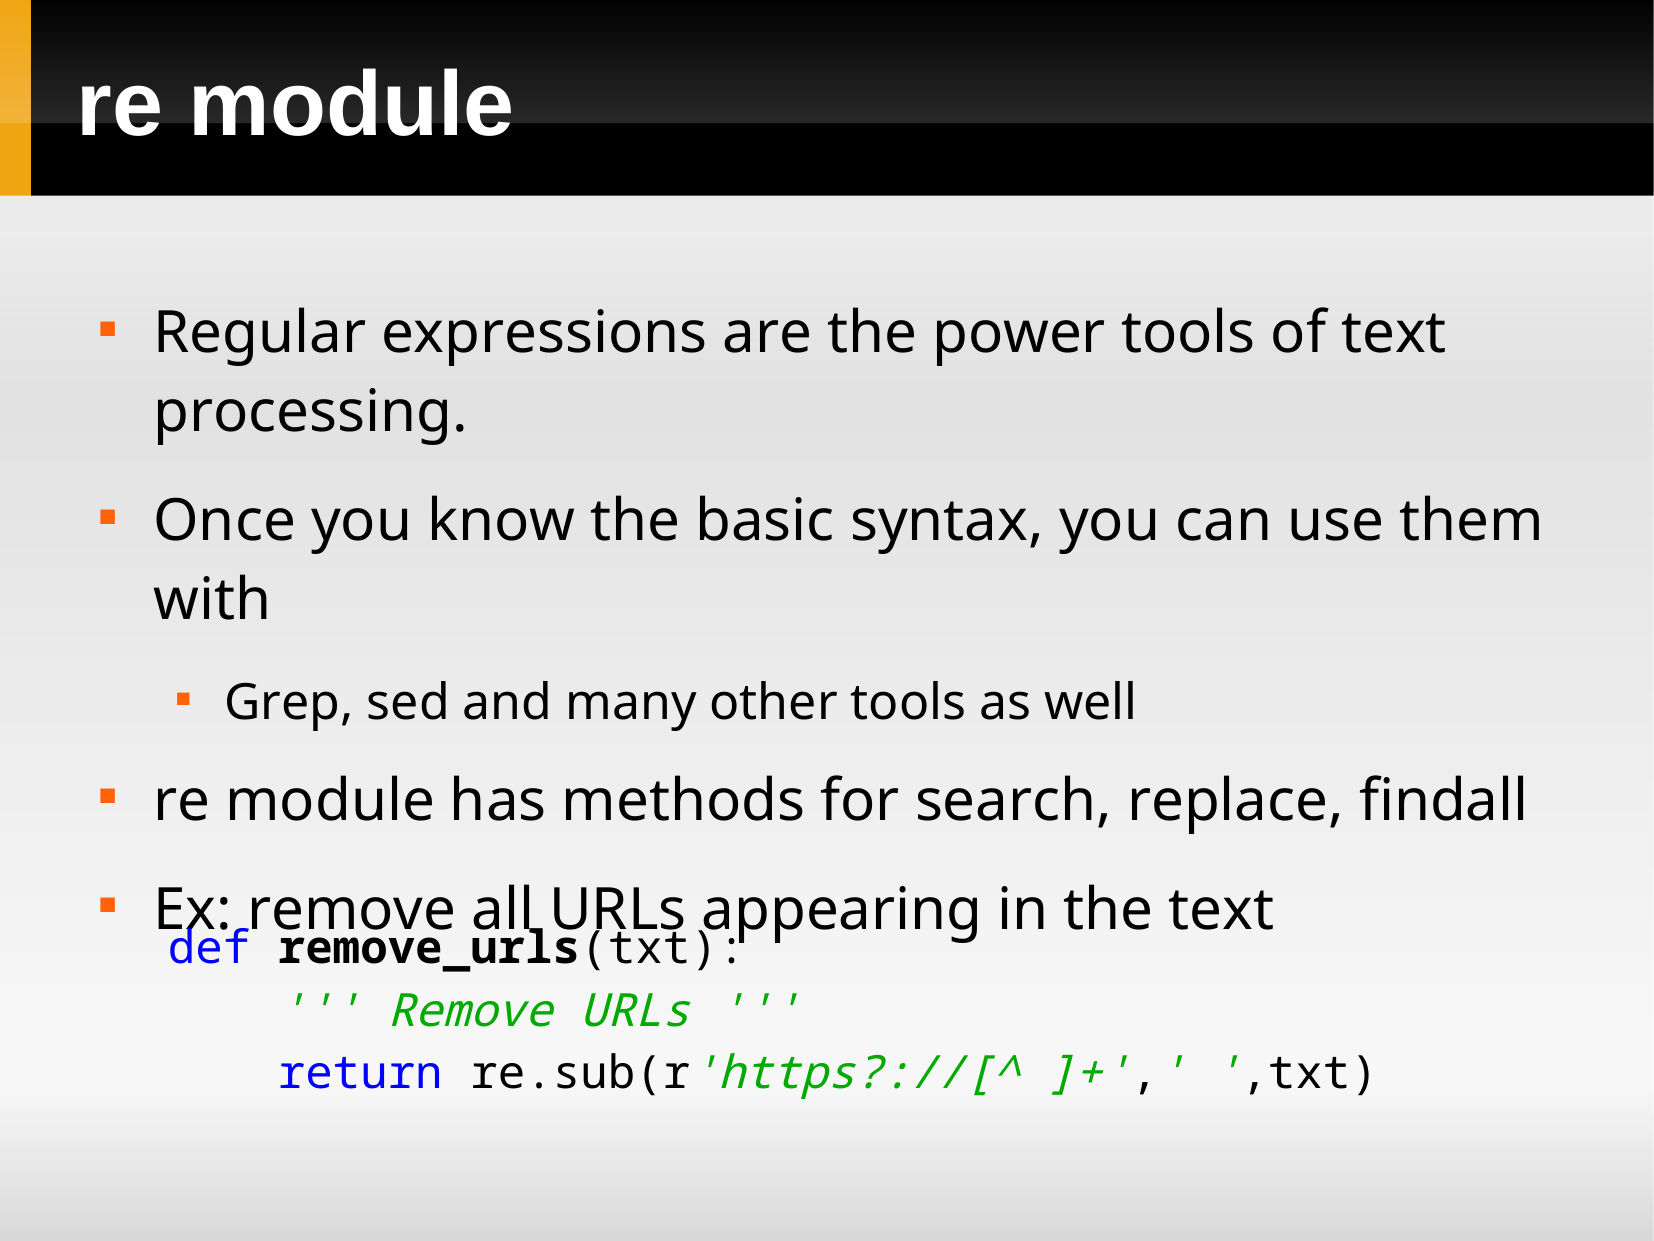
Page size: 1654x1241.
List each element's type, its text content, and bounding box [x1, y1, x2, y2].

title re module [76, 7, 1565, 200]
picture [0, 0, 1654, 1241]
text_box def remove_urls(txt): ''' Remove URLs ''' return re.sub(r'https?://[^ ]+',' ',txt) [153, 907, 985, 1082]
list Regular expressions are the power tools of text processing. Once you know the basic syntax, you can use them with Grep, sed and many other tools as well re module has methods for search, replace, findall Ex: remove all URLs appearing in the text [82, 290, 1571, 847]
